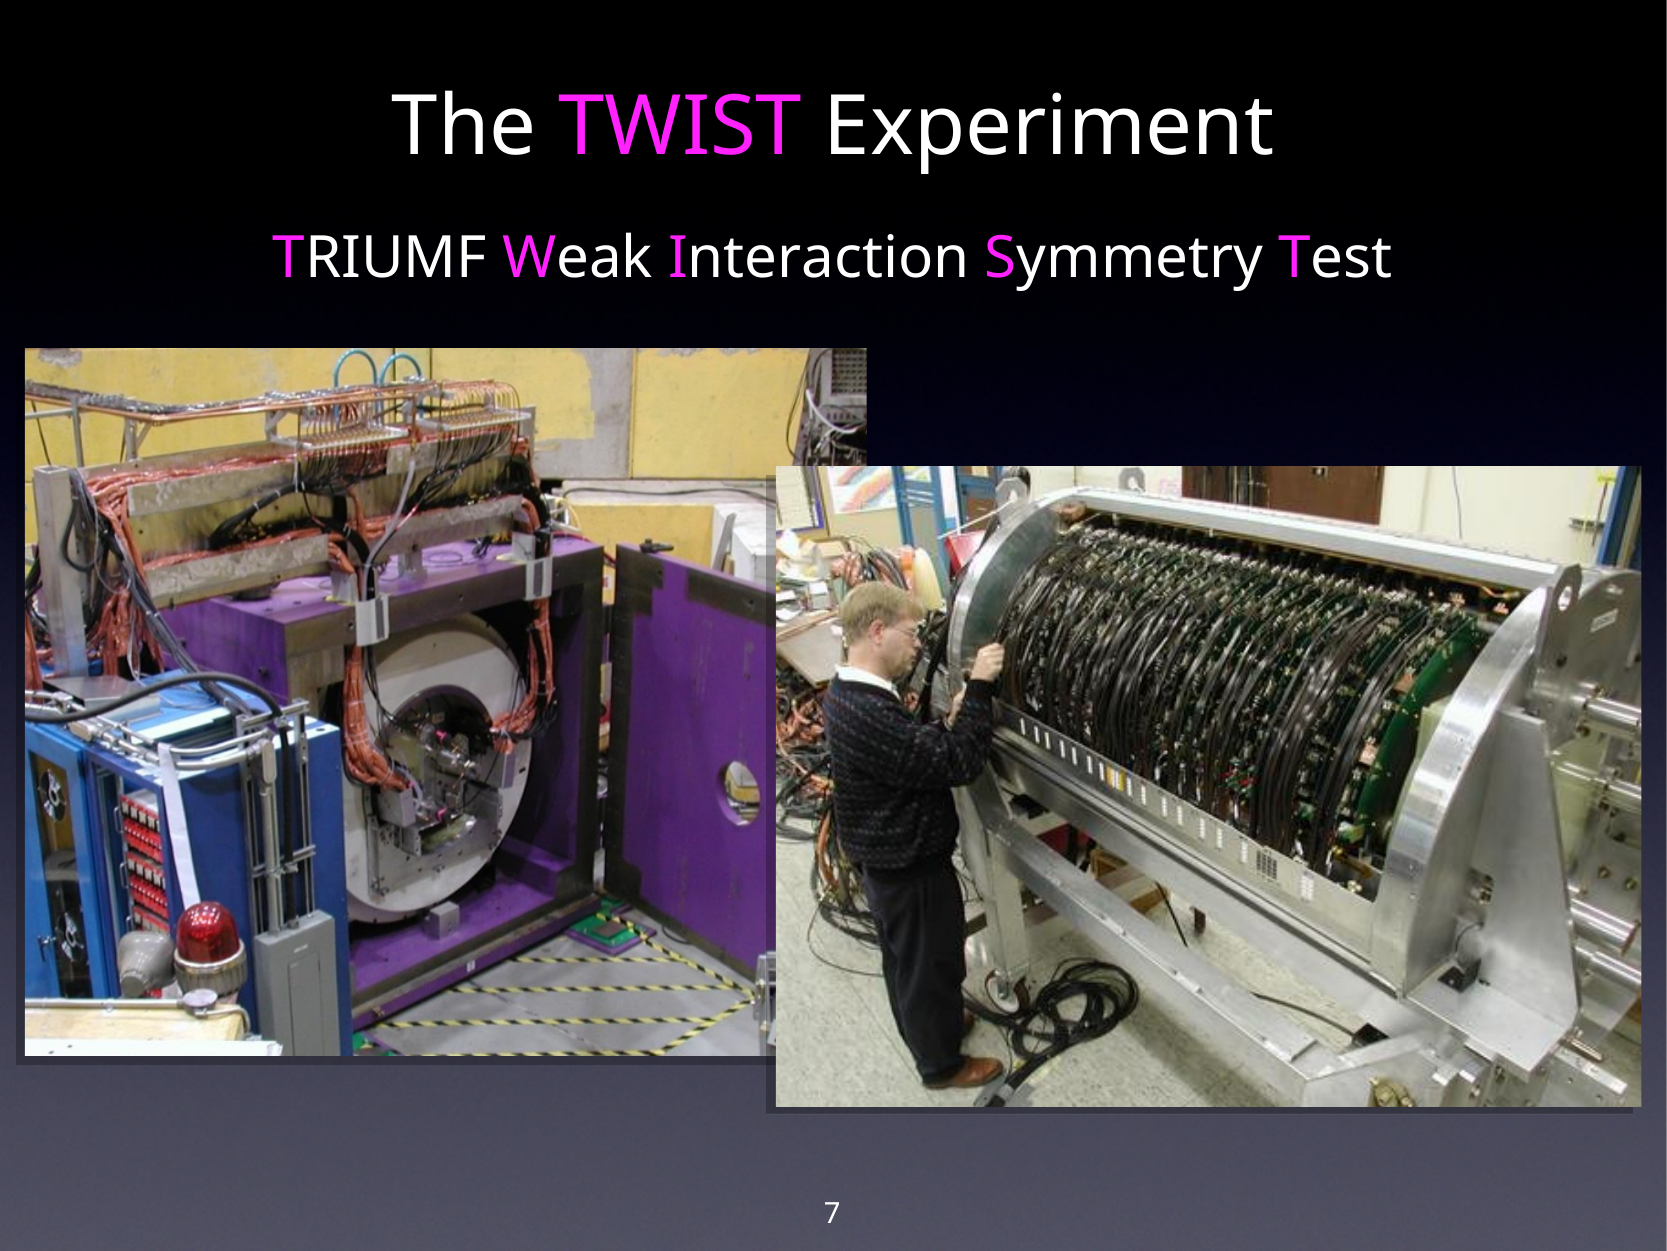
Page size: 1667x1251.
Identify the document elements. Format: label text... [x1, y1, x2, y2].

title The TWIST Experiment [162, 0, 1505, 146]
text_box TRIUMF Weak Interaction Symmetry Test [114, 146, 1552, 371]
picture [0, 0, 1667, 1251]
